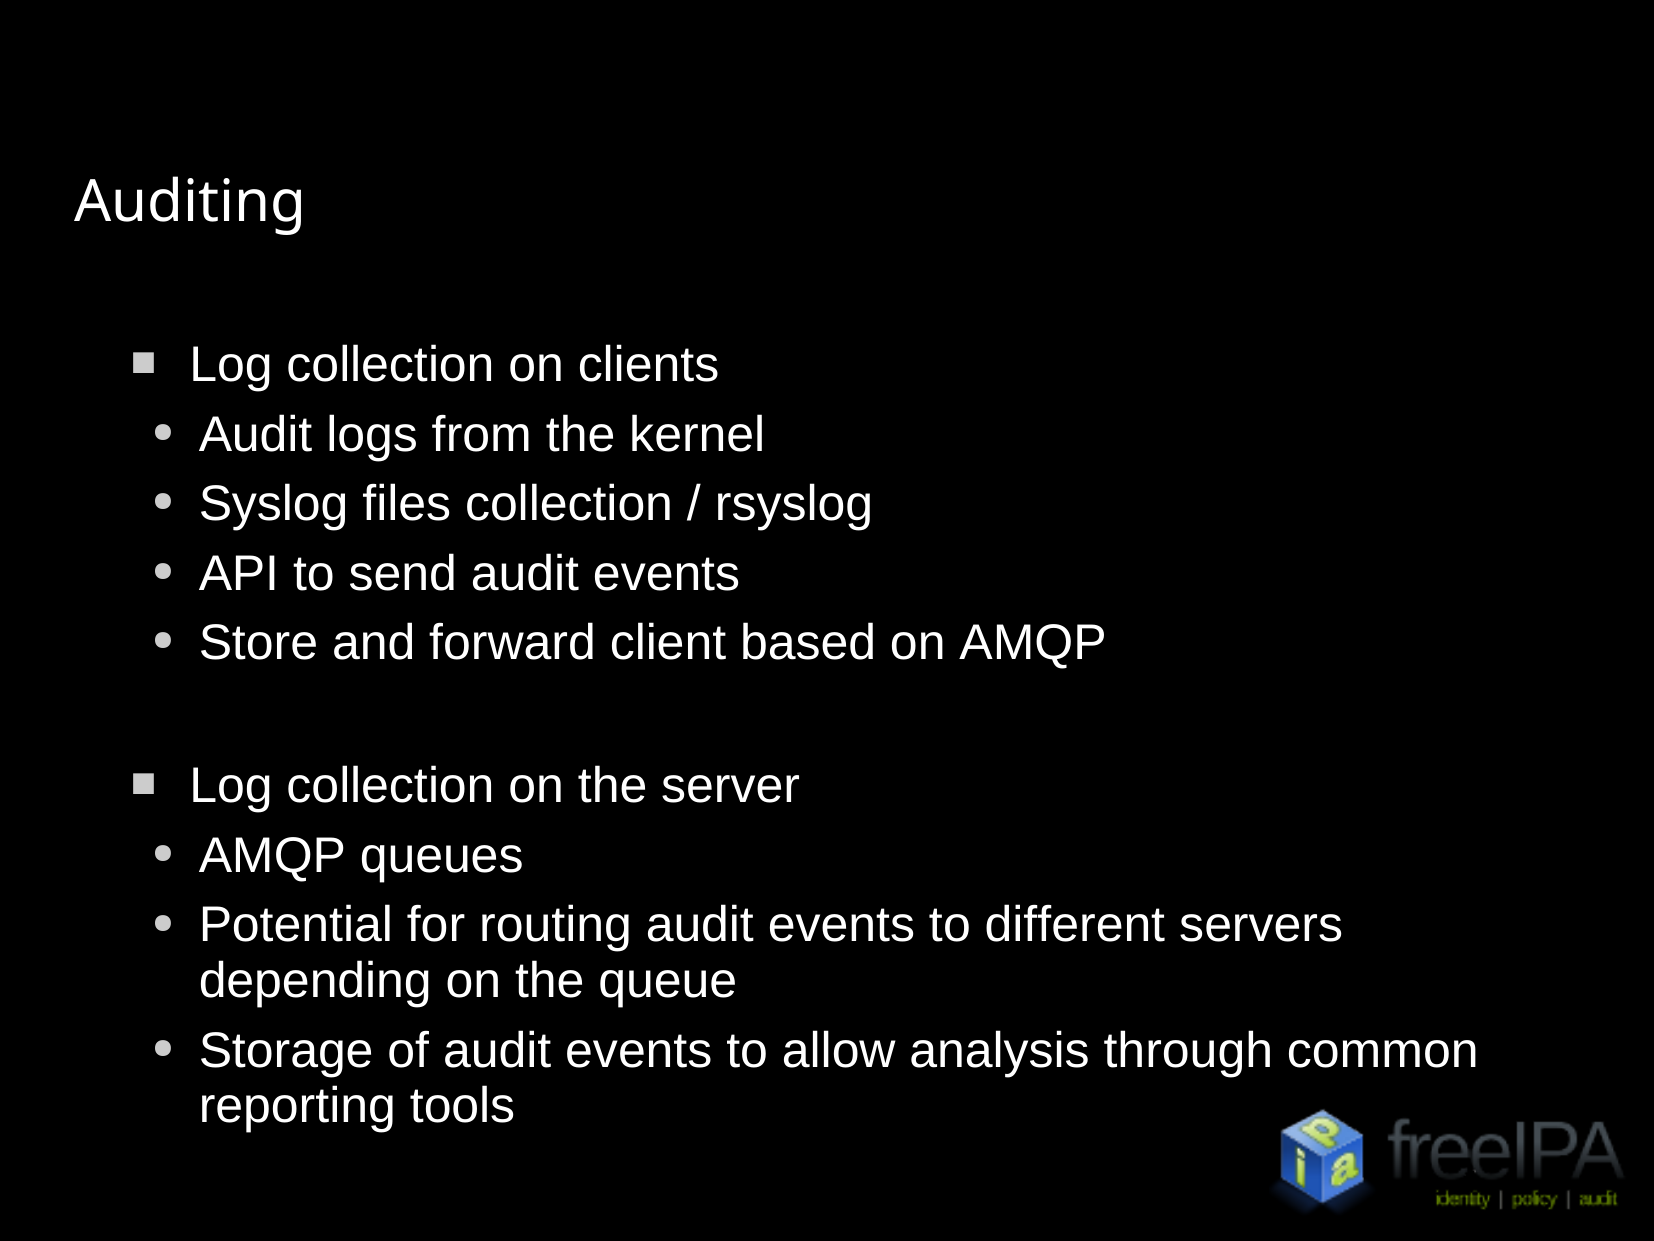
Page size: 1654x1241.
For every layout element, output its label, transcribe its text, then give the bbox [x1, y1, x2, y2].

title Auditing [74, 140, 1506, 259]
picture [1269, 1105, 1634, 1220]
list Log collection on clients Audit logs from the kernel Syslog files collection / rsyslog API to send audit events Store and forward client based on AMQP Log collection on the server AMQP queues Potential for routing audit events to different servers depending on the queue Storage of audit events to allow analysis through common reporting tools [77, 264, 1500, 1174]
